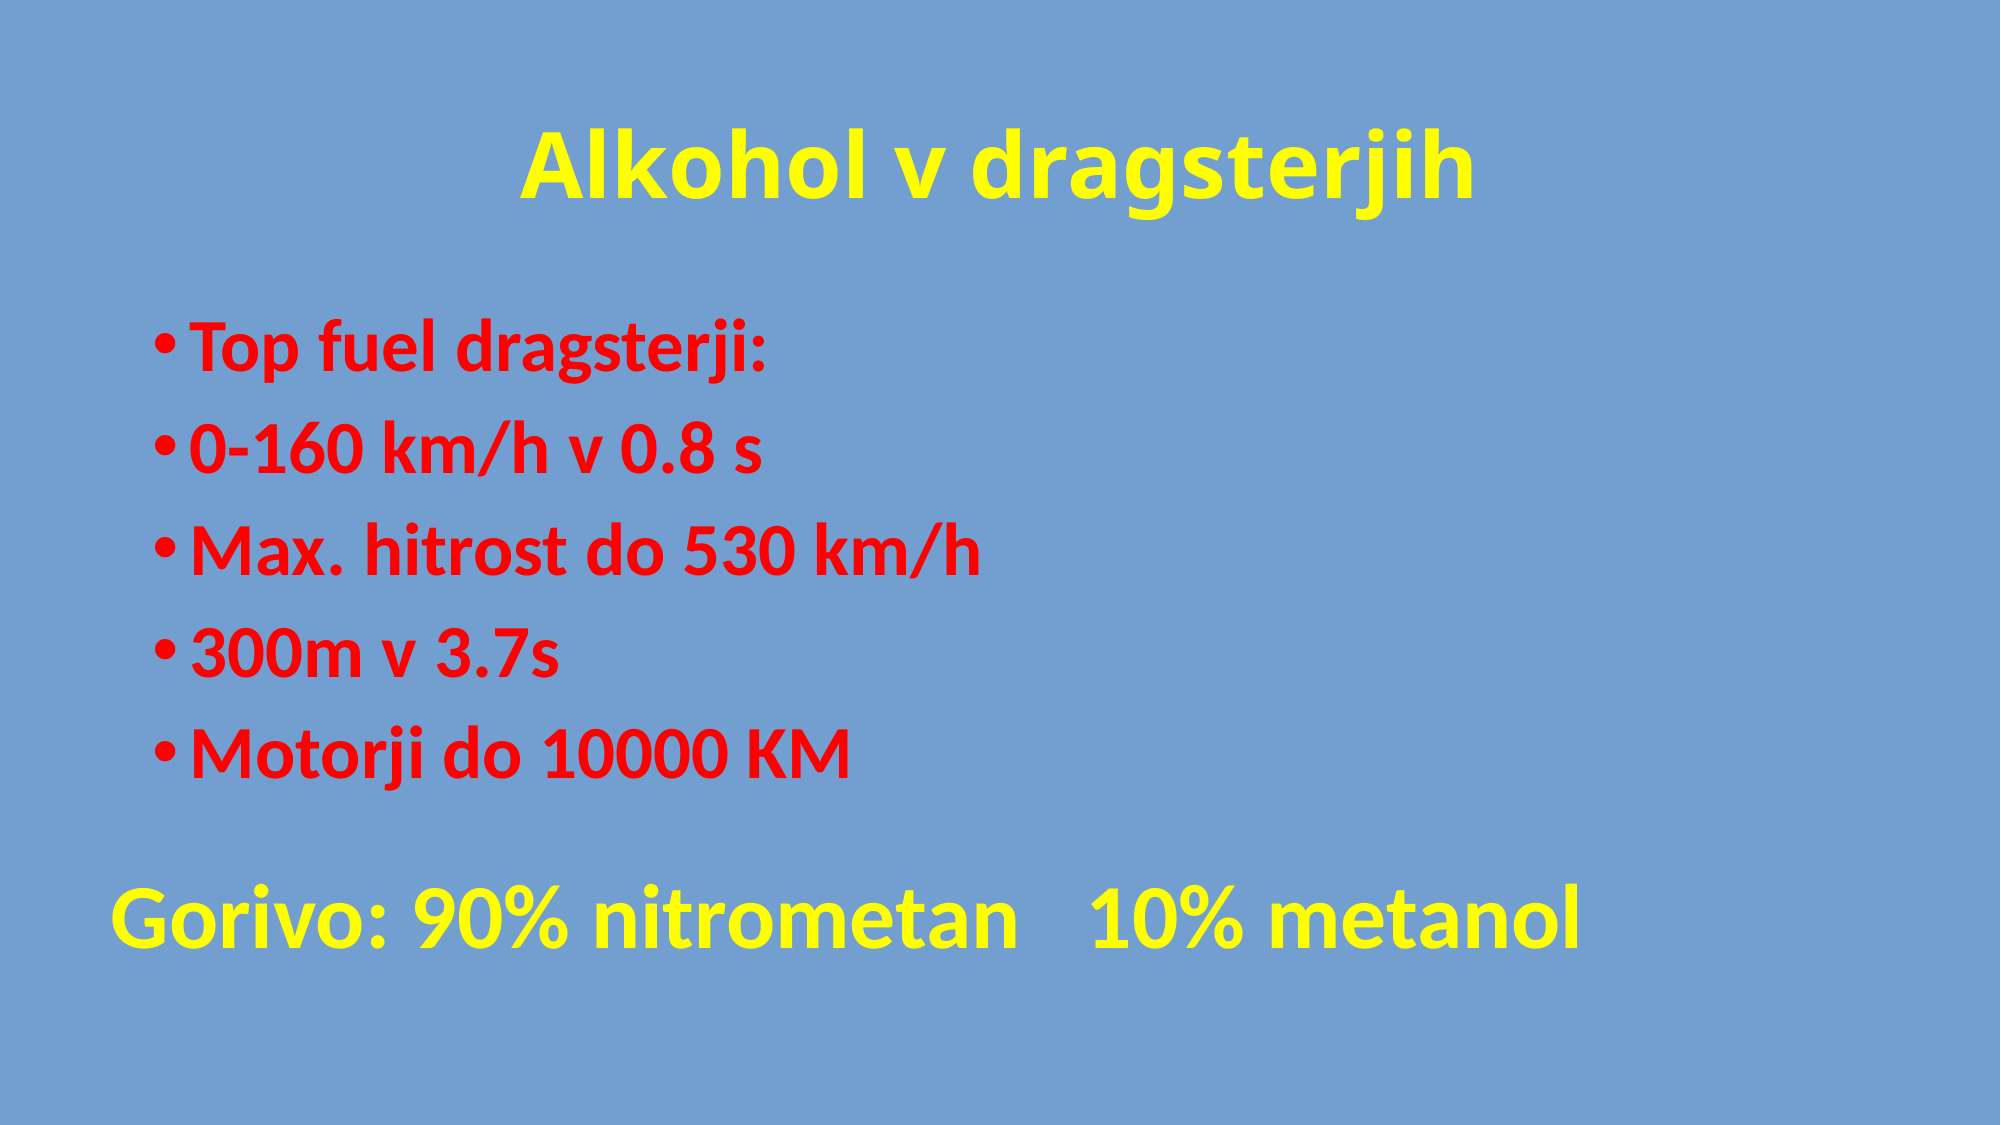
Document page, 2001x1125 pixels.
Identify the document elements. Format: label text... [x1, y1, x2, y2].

title Alkohol v dragsterjih [137, 59, 1863, 278]
text_box Gorivo: 90% nitrometan 10% metanol [96, 849, 1958, 975]
list Top fuel dragsterji: 0-160 km/h v 0.8 s Max. hitrost do 530 km/h 300m v 3.7s Motorji do 10000 KM [137, 299, 1020, 808]
